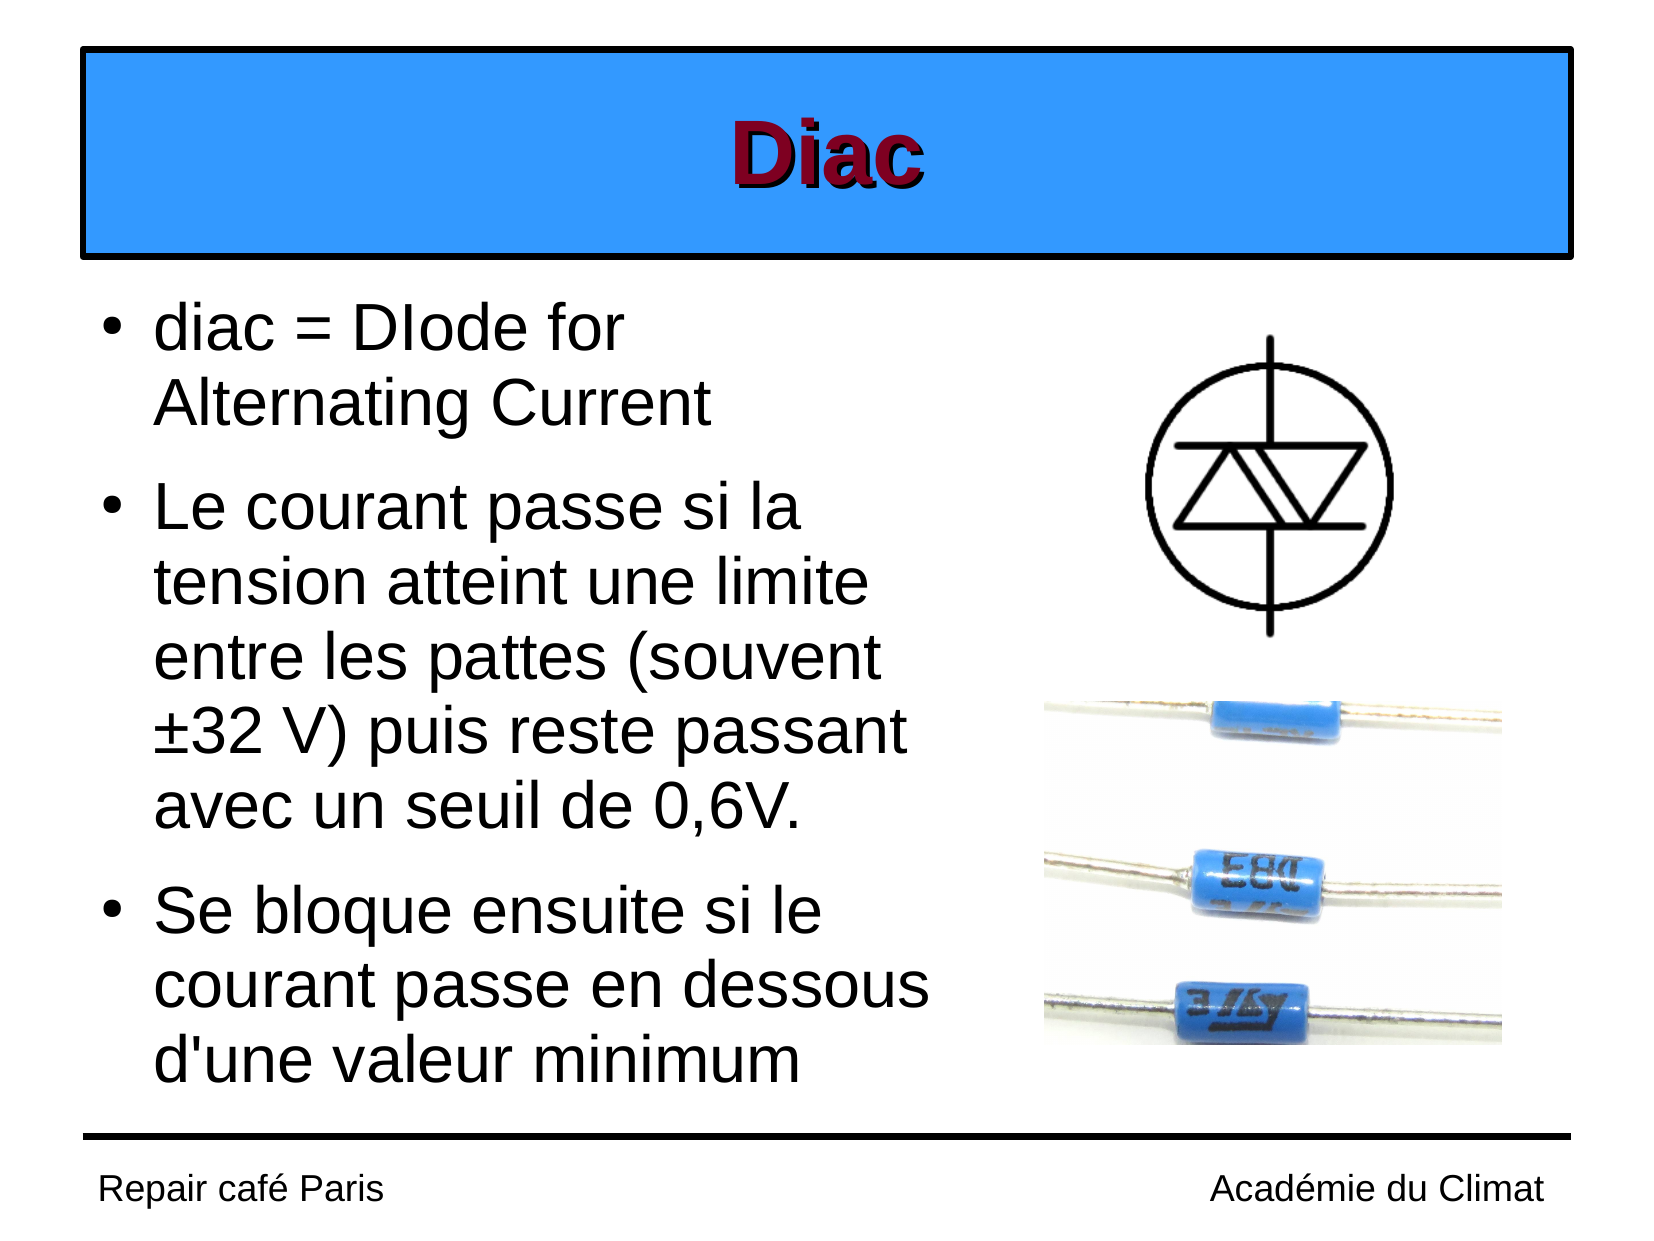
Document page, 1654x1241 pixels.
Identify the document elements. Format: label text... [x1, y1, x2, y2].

list diac = DIode for Alternating Current Le courant passe si la tension atteint une limite entre les pattes (souvent ±32 V) puis reste passant avec un seuil de 0,6V. Se bloque ensuite si le courant passe en dessous d'une valeur minimum [82, 290, 957, 1217]
title Diac [82, 49, 1571, 257]
picture [1044, 701, 1502, 1045]
picture [1101, 325, 1445, 669]
text_box Repair café Paris Académie du Climat [957, 1160, 1571, 1217]
